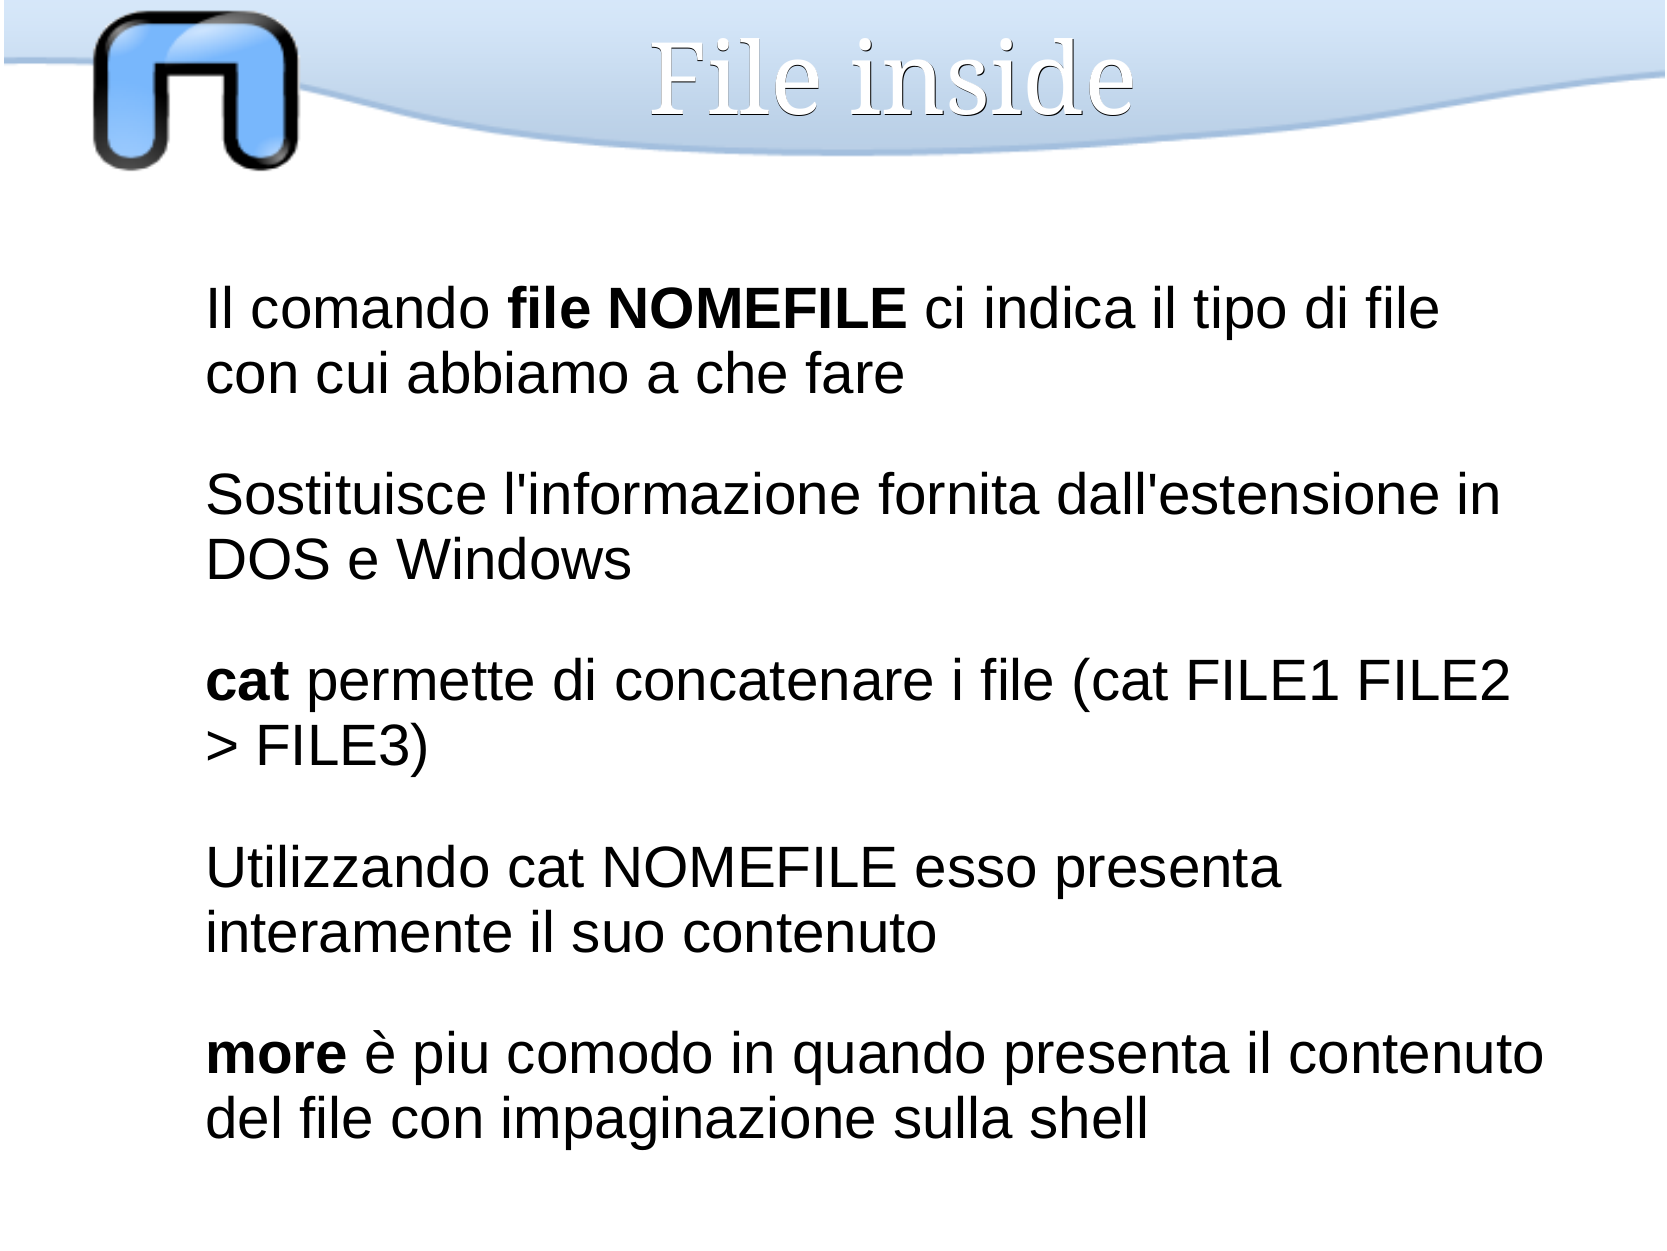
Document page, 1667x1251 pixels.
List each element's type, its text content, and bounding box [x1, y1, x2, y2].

picture [0, 0, 1667, 1251]
text_box File inside [373, 0, 1497, 159]
list Il comando file NOMEFILE ci indica il tipo di file con cui abbiamo a che fare Sostituisce l'informazione fornita dall'estensione in DOS e Windows cat permette di concatenare i file (cat FILE1 FILE2 > FILE3) Utilizzando cat NOMEFILE esso presenta interamente il suo contenuto more è piu comodo in quando presenta il contenuto del file con impaginazione sulla shell [205, 275, 1548, 1205]
